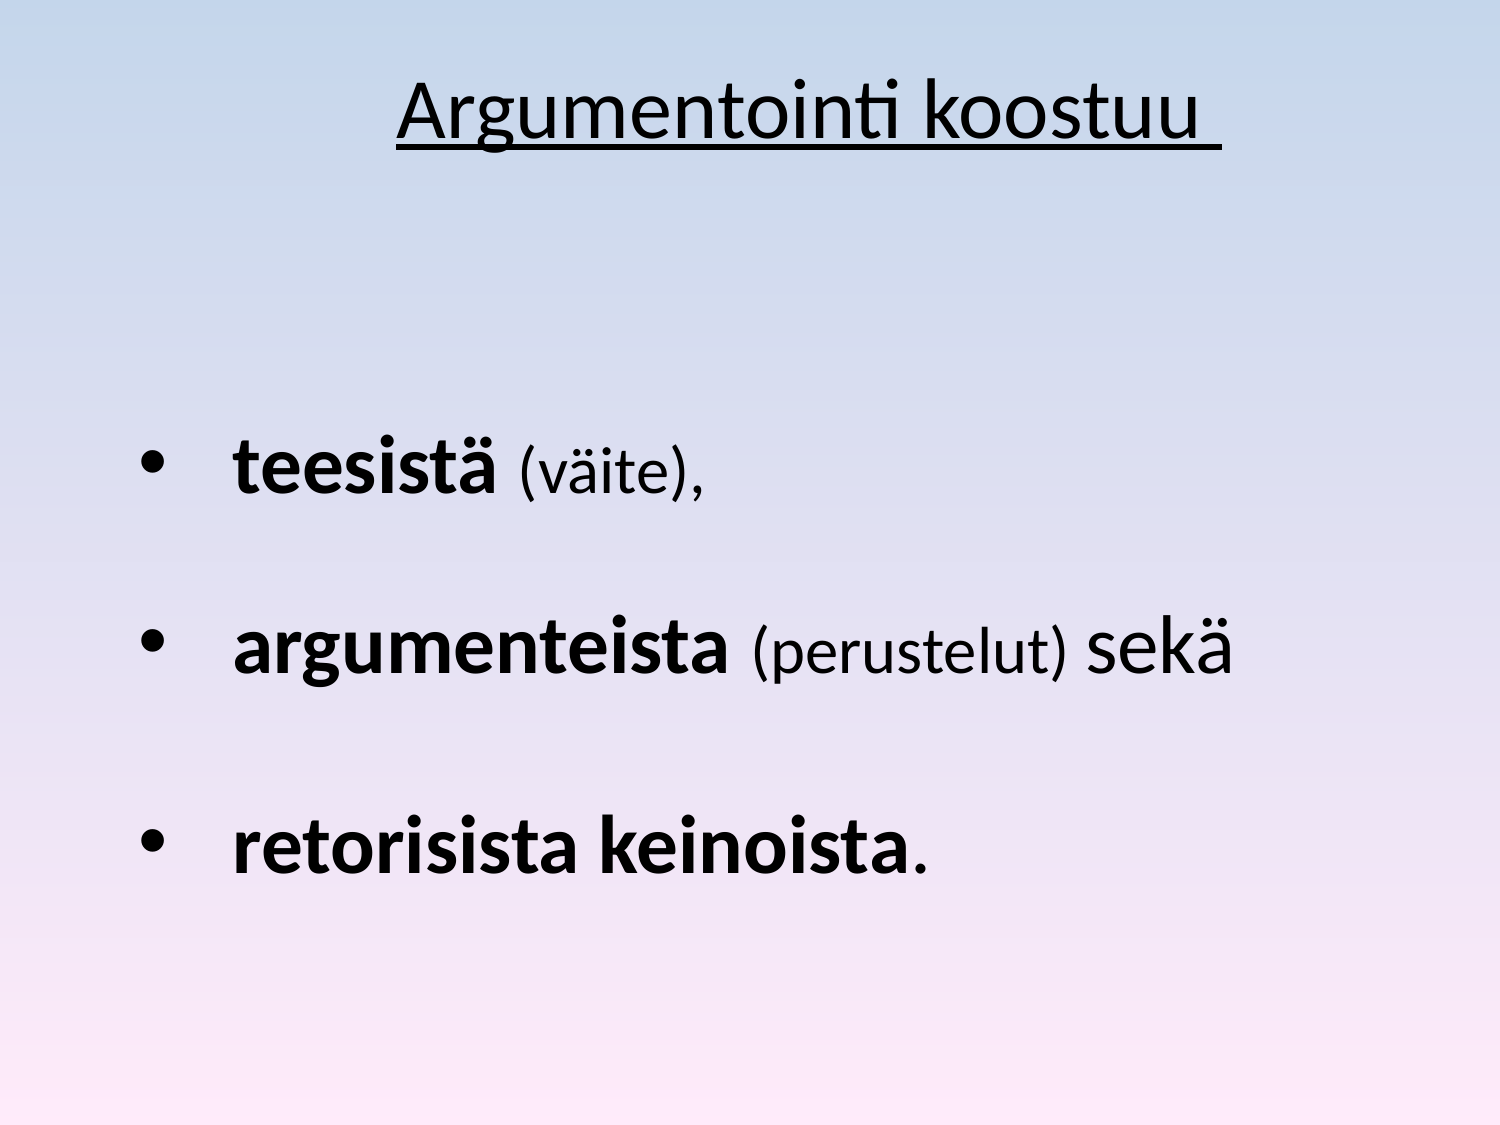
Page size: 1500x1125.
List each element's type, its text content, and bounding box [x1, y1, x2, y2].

title Argumentointi koostuu [183, 45, 1436, 268]
text_box teesistä (väite), argumenteista (perustelut) sekä retorisista keinoista. [123, 302, 1435, 898]
